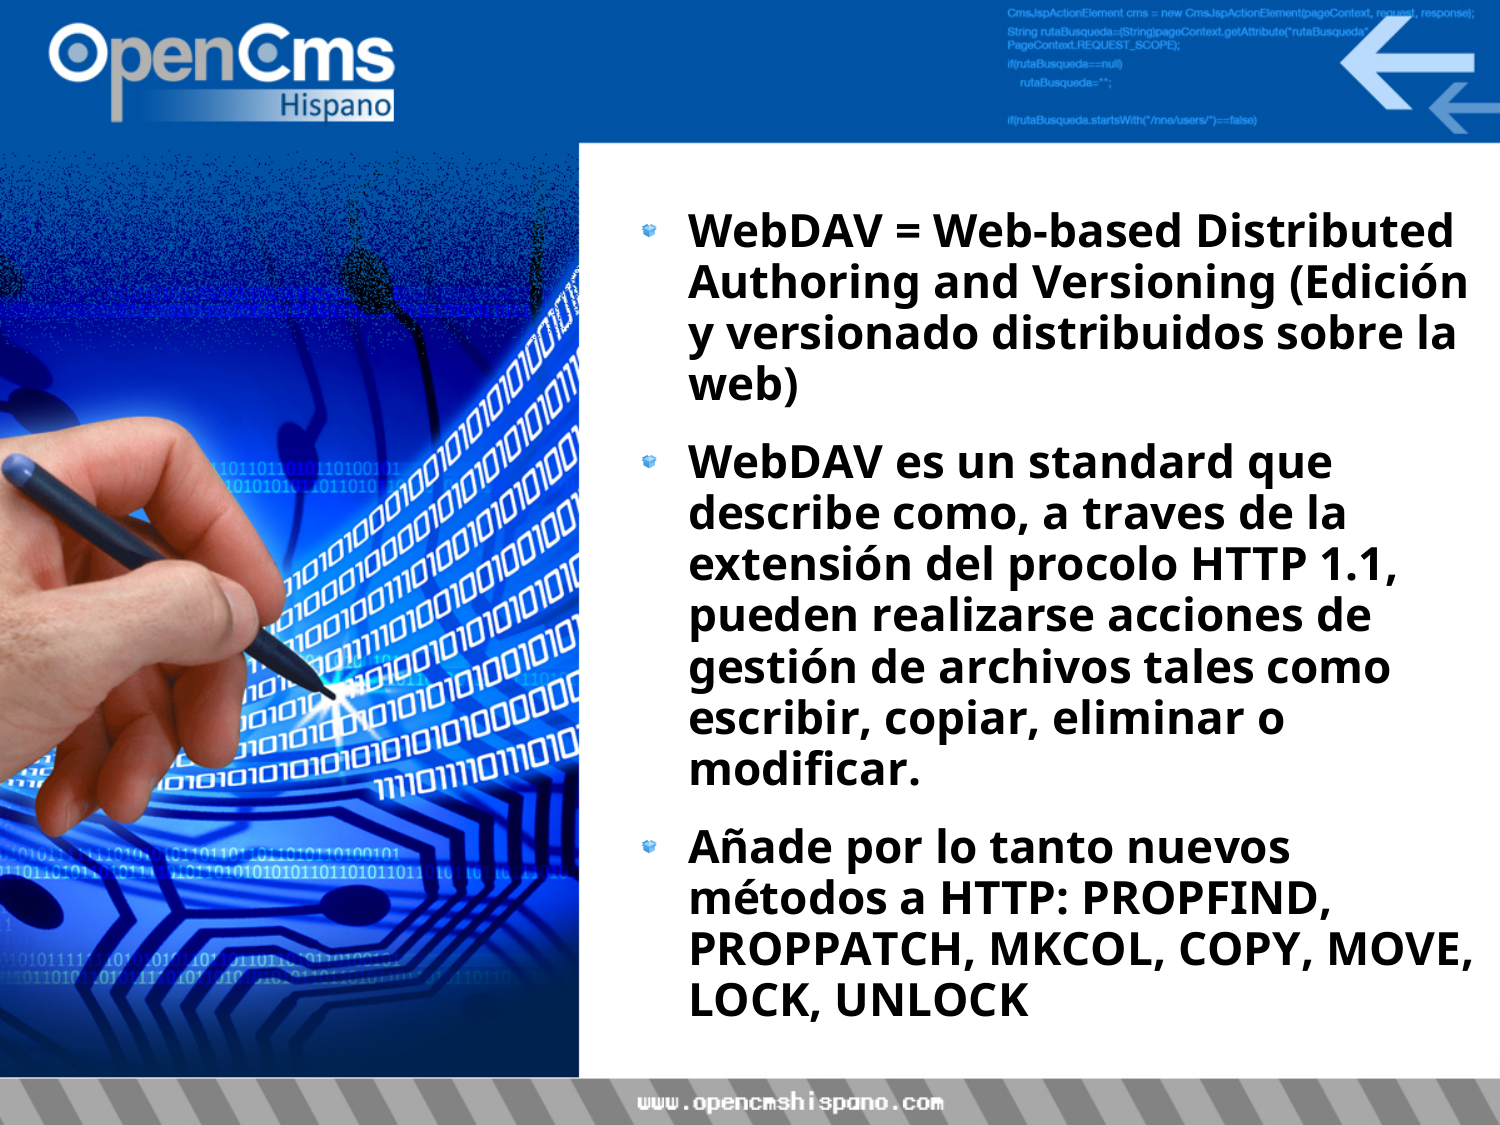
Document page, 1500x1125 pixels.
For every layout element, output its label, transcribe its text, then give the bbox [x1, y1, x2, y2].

picture [0, 0, 1500, 1125]
text_box WebDAV = Web-based Distributed Authoring and Versioning (Edición y versionado distribuidos sobre la web) WebDAV es un standard que describe como, a traves de la extensión del procolo HTTP 1.1, pueden realizarse acciones de gestión de archivos tales como escribir, copiar, eliminar o modificar. Añade por lo tanto nuevos métodos a HTTP: PROPFIND, PROPPATCH, MKCOL, COPY, MOVE, LOCK, UNLOCK [624, 206, 1476, 945]
